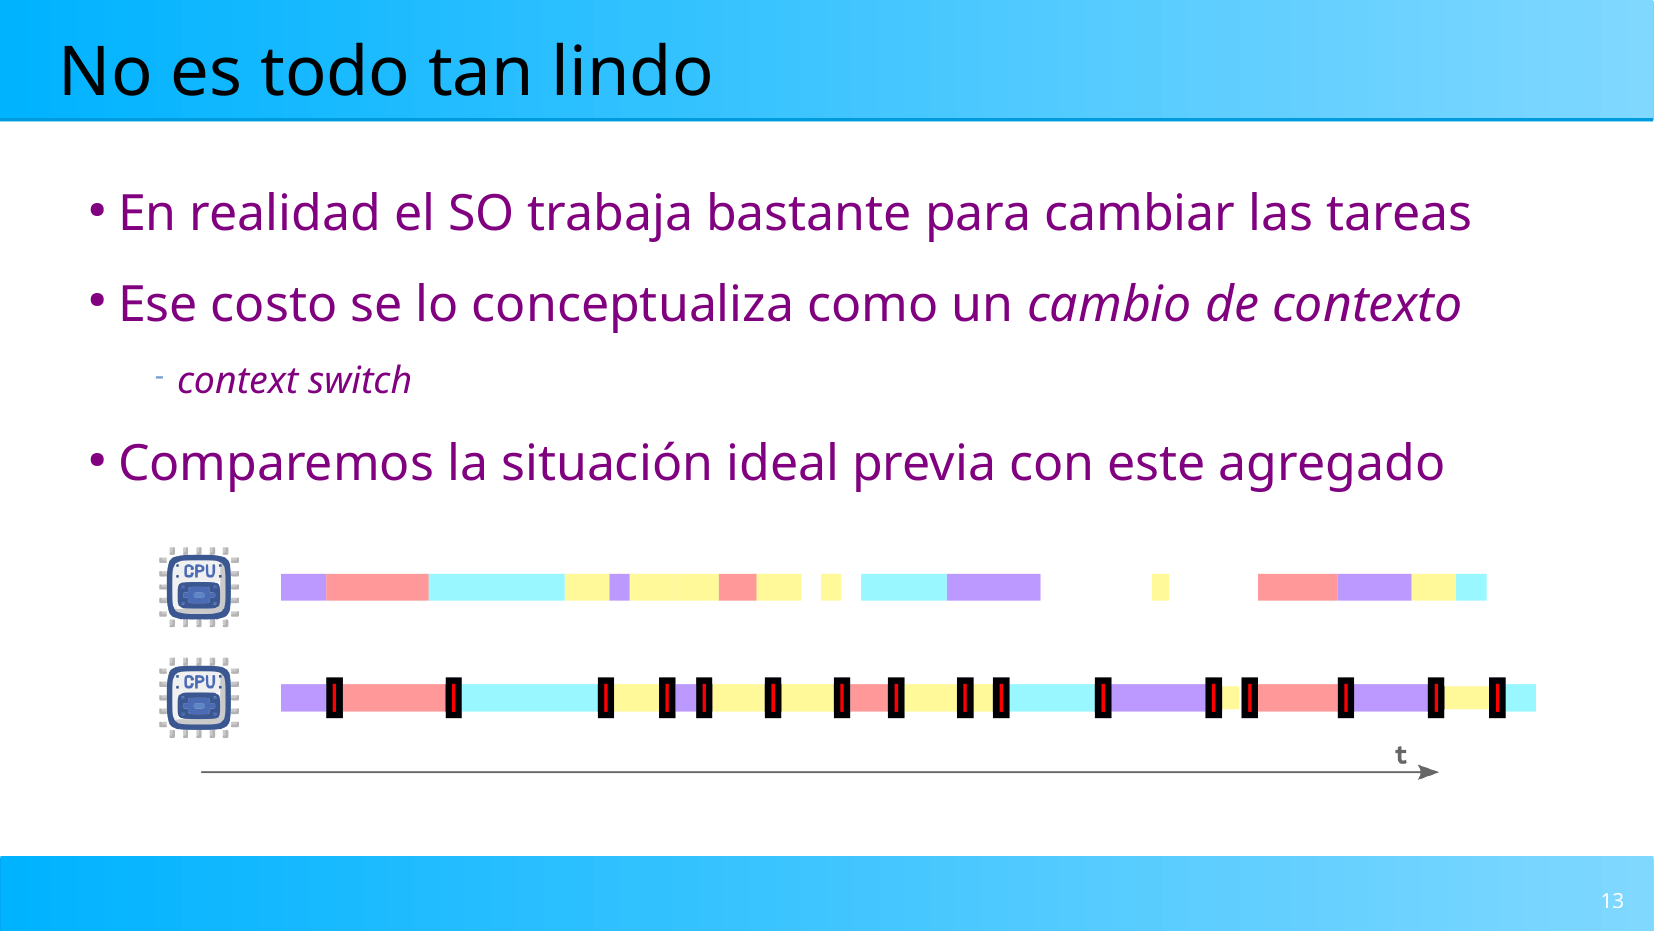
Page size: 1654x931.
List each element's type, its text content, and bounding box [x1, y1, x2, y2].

title No es todo tan lindo [59, 29, 1595, 108]
list En realidad el SO trabaja bastante para cambiar las tareas Ese costo se lo conceptualiza como un cambio de contexto context switch Comparemos la situación ideal previa con este agregado [59, 177, 1595, 768]
picture [156, 544, 1536, 780]
